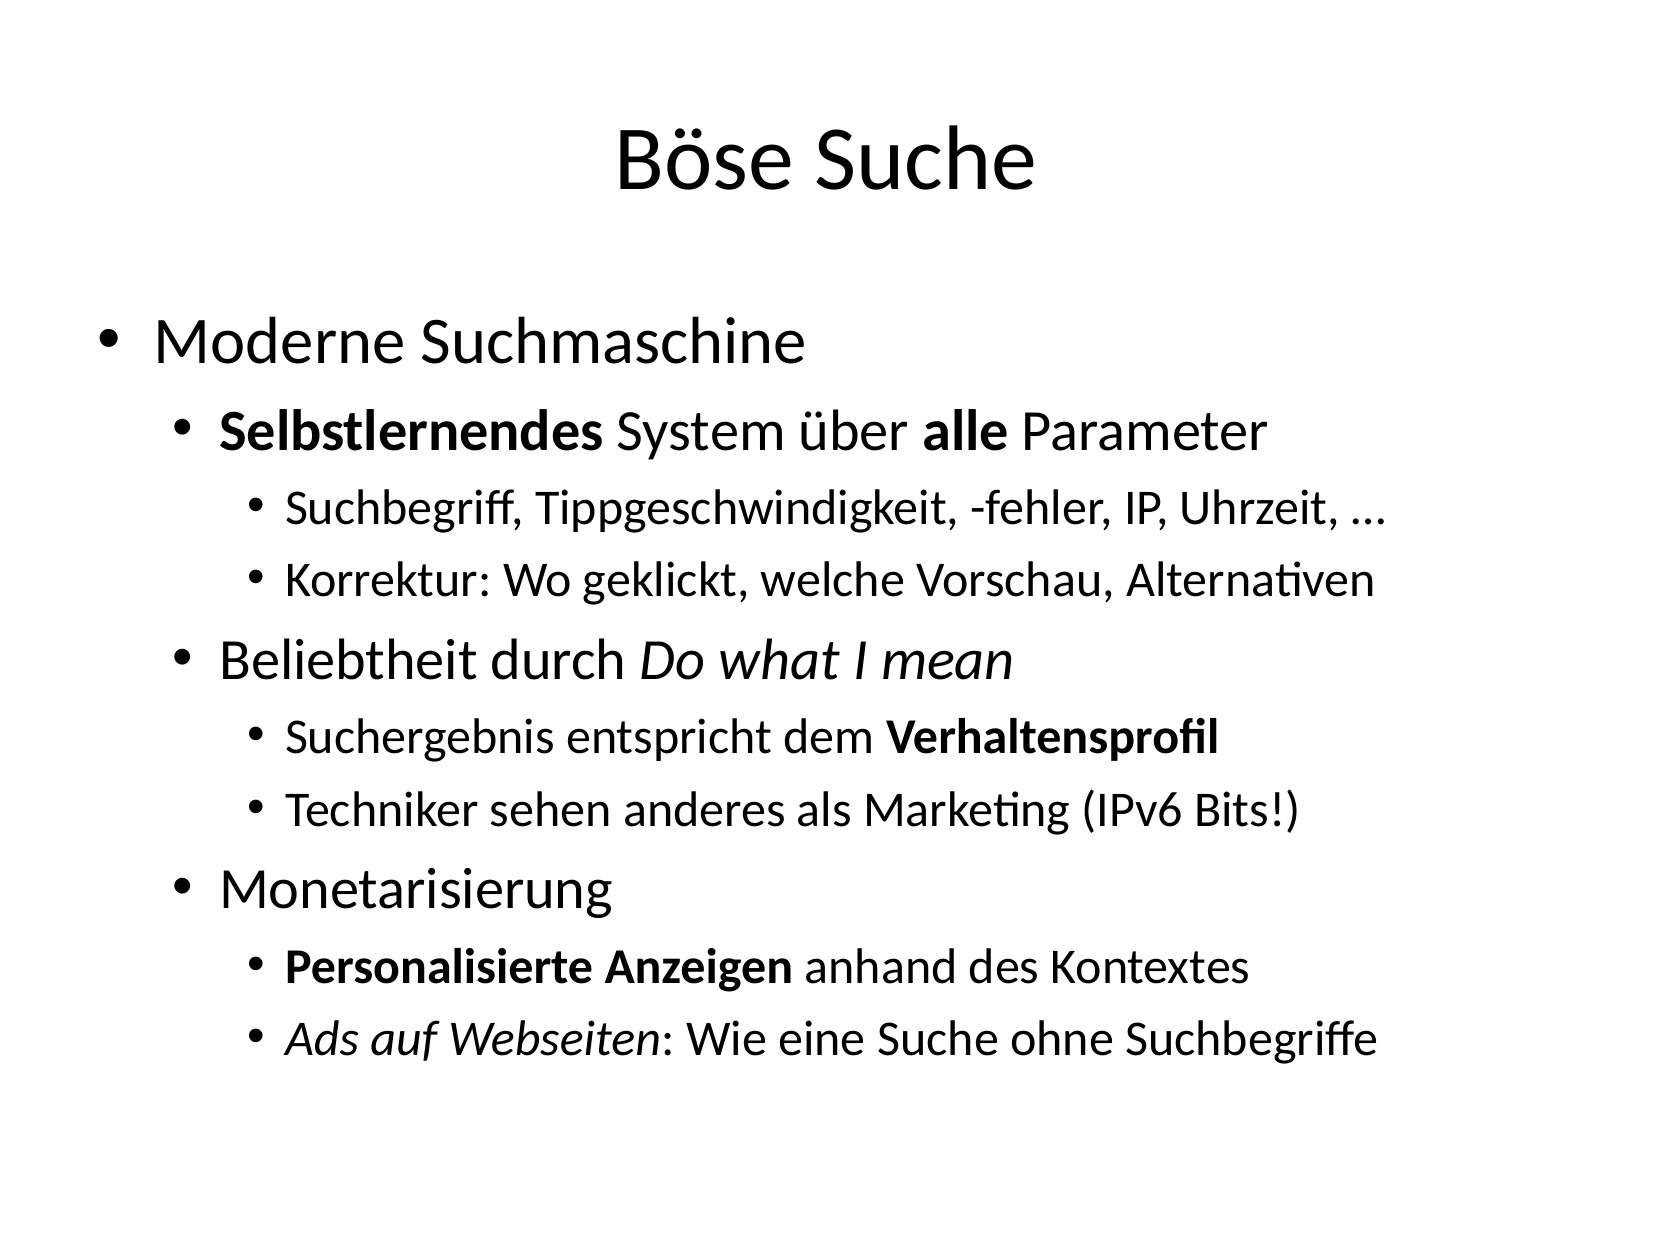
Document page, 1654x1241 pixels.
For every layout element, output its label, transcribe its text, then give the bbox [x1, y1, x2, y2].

list Moderne Suchmaschine Selbstlernendes System über alle Parameter Suchbegriff, Tippgeschwindigkeit, -fehler, IP, Uhrzeit, … Korrektur: Wo geklickt, welche Vorschau, Alternativen Beliebtheit durch Do what I mean Suchergebnis entspricht dem Verhaltensprofil Techniker sehen anderes als Marketing (IPv6 Bits!) Monetarisierung Personalisierte Anzeigen anhand des Kontextes Ads auf Webseiten: Wie eine Suche ohne Suchbegriffe [82, 289, 1570, 1107]
title Böse Suche [82, 23, 1570, 283]
